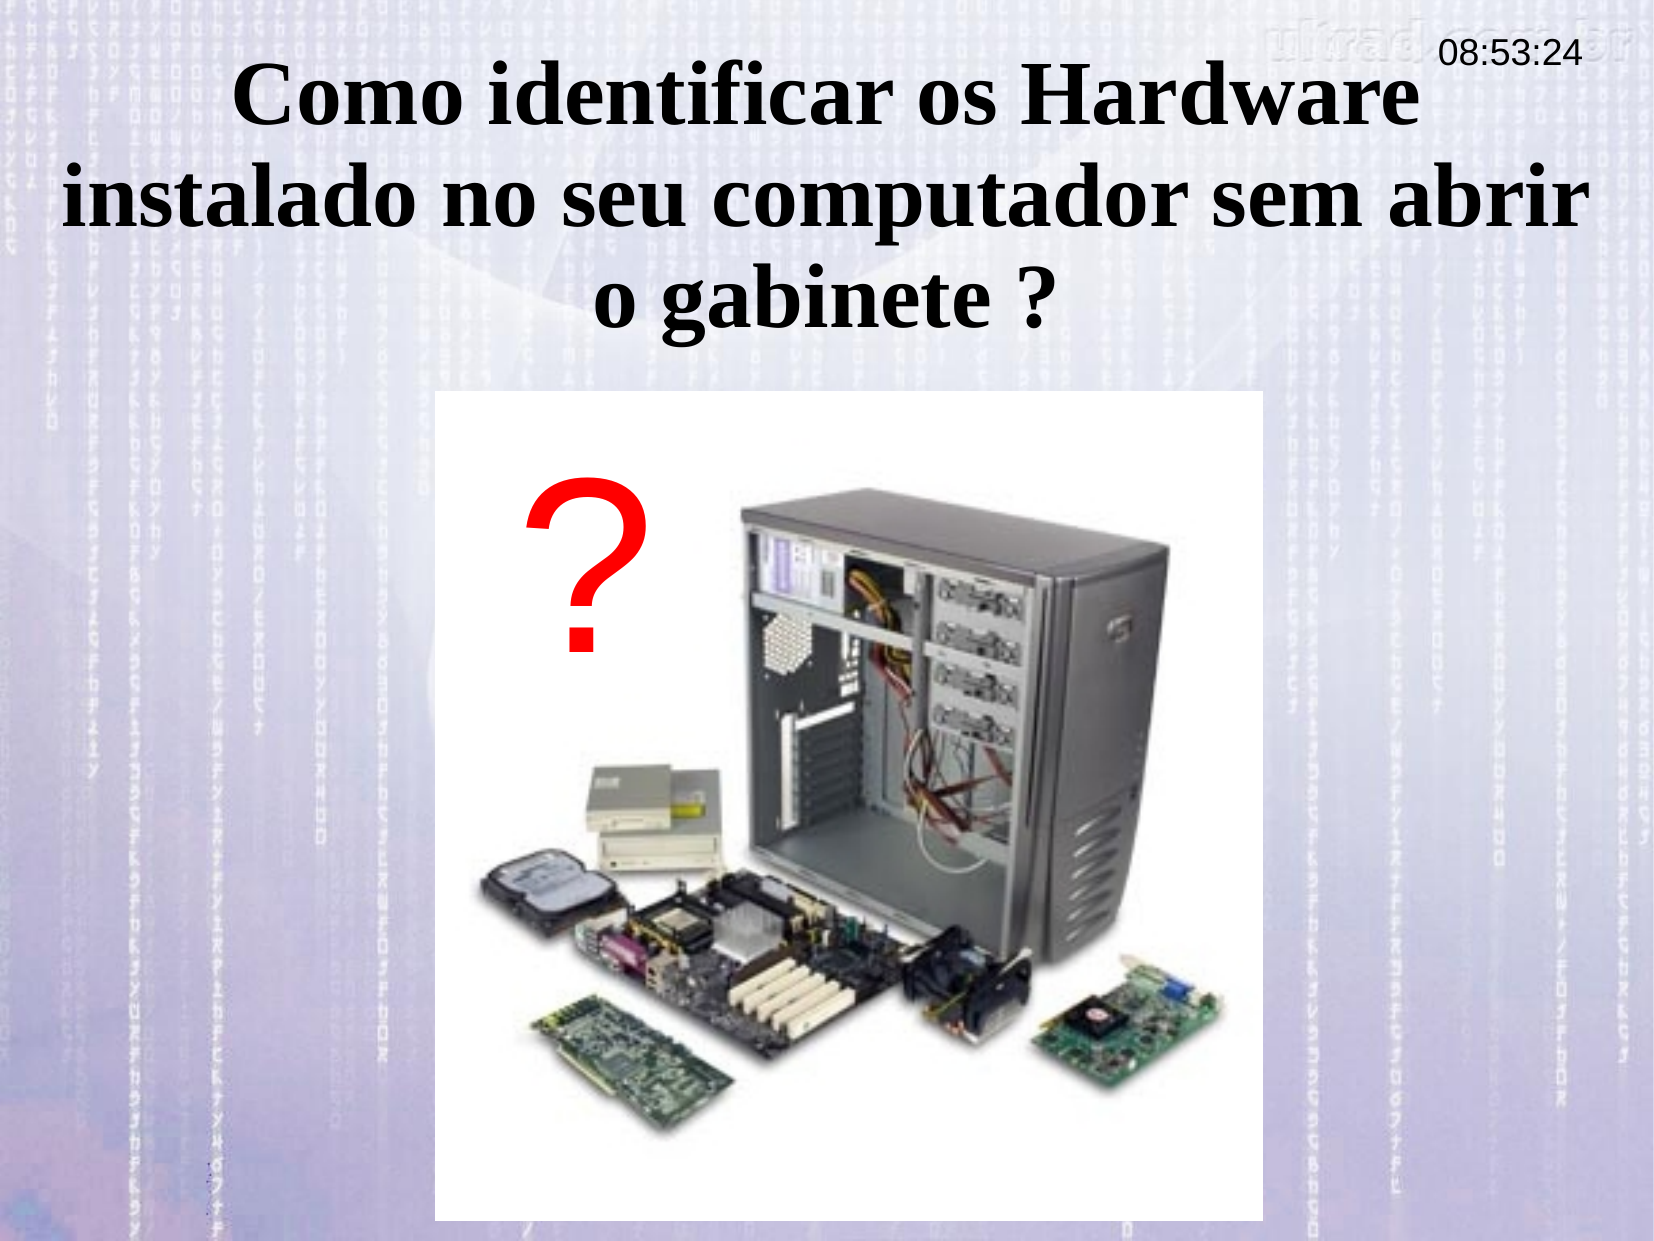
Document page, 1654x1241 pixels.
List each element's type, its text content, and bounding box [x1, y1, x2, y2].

text_box 09:59:01 [1423, 23, 1631, 94]
text_box ? [501, 419, 709, 714]
picture [0, 0, 1654, 1241]
text_box Como identificar os Hardware instalado no seu computador sem abrir o gabinete ? [29, 35, 1625, 410]
